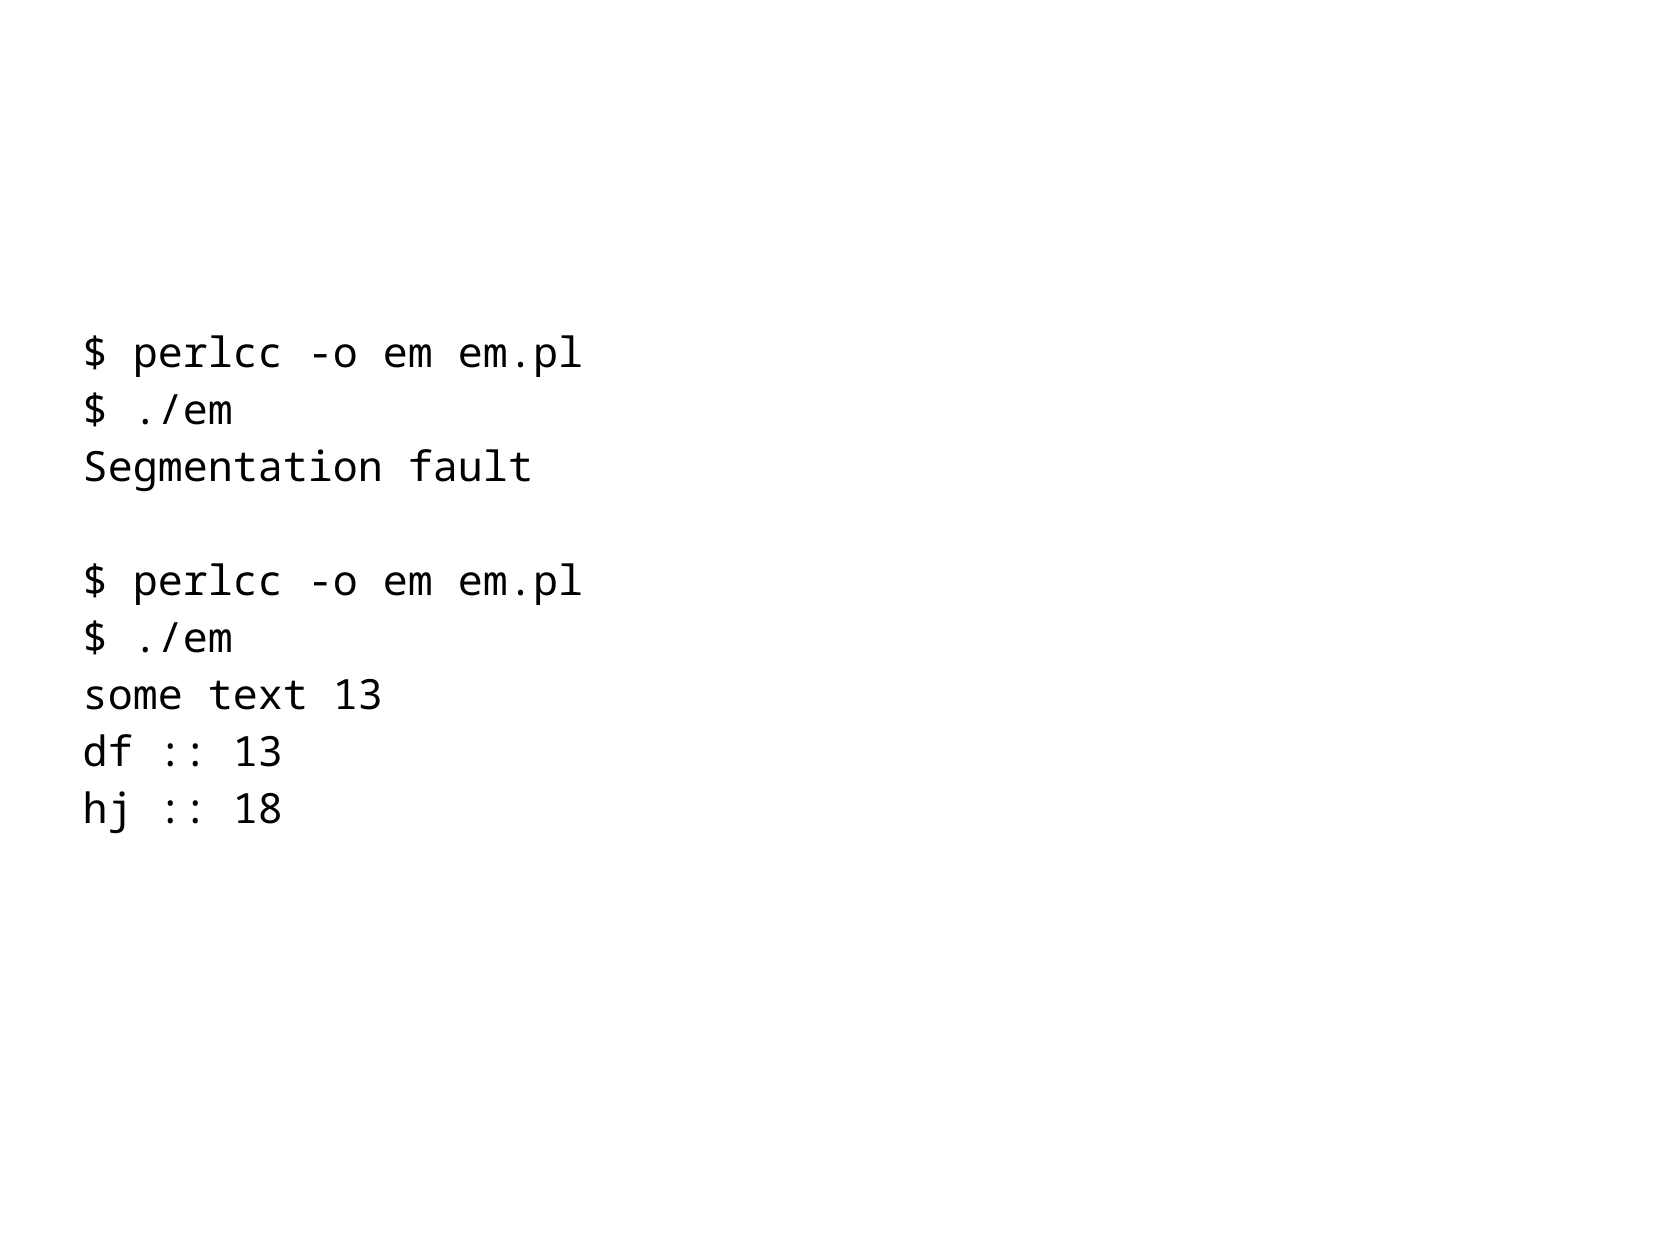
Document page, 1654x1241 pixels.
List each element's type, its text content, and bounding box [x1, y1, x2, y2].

subtitle $ perlcc -o em em.pl $ ./em Segmentation fault $ perlcc -o em em.pl $ ./em some text 13 df :: 13 hj :: 18 [82, 49, 1571, 1109]
